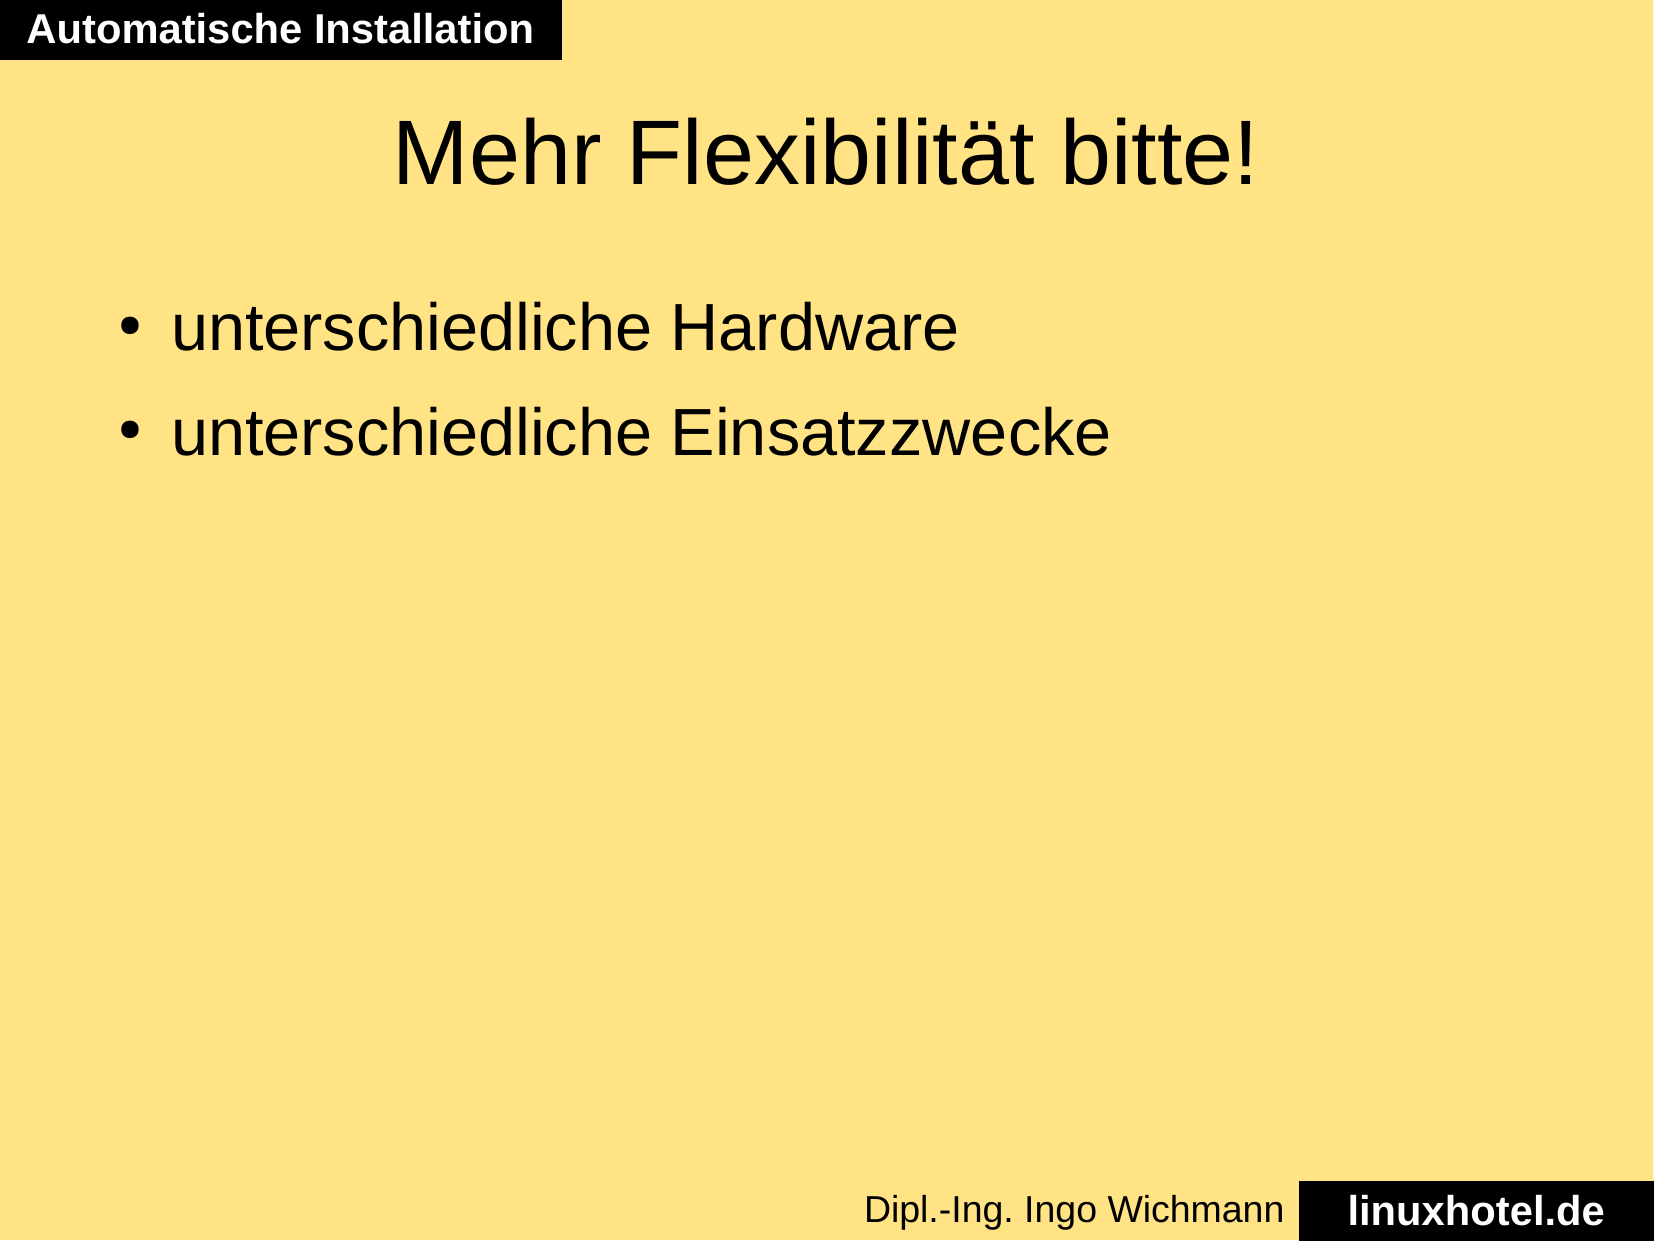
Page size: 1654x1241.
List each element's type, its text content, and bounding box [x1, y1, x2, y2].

text_box linuxhotel.de [1299, 1181, 1654, 1241]
text_box Automatische Installation [0, 0, 562, 60]
title Mehr Flexibilität bitte! [82, 49, 1571, 257]
list unterschiedliche Hardware unterschiedliche Einsatzzwecke [82, 290, 1571, 1109]
text_box Dipl.-Ing. Ingo Wichmann [849, 1181, 1300, 1238]
